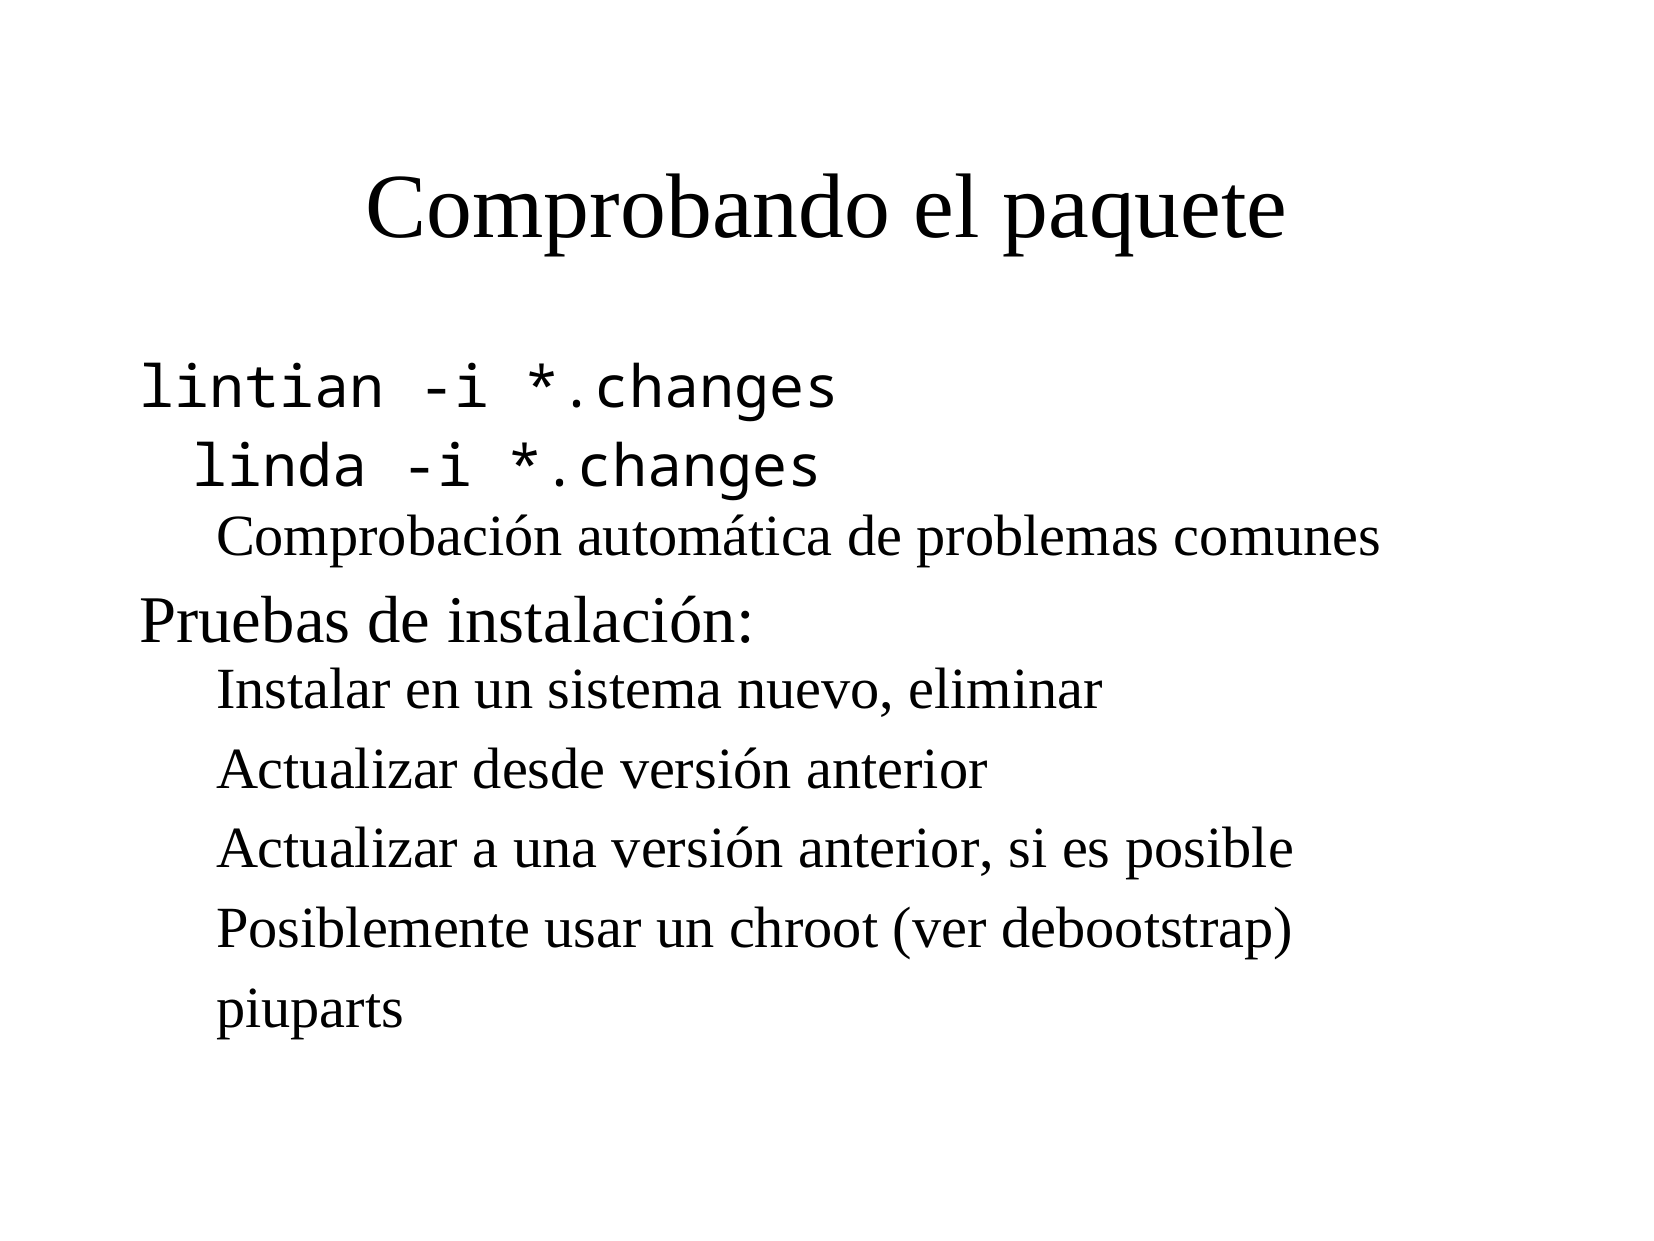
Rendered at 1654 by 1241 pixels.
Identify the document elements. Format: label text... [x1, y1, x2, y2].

title Comprobando el paquete [121, 102, 1534, 311]
list lintian -i *.changes linda -i *.changes Comprobación automática de problemas comunes Pruebas de instalación: Instalar en un sistema nuevo, eliminar Actualizar desde versión anterior Actualizar a una versión anterior, si es posible Posiblemente usar un chroot (ver debootstrap) piuparts [121, 344, 1534, 1140]
